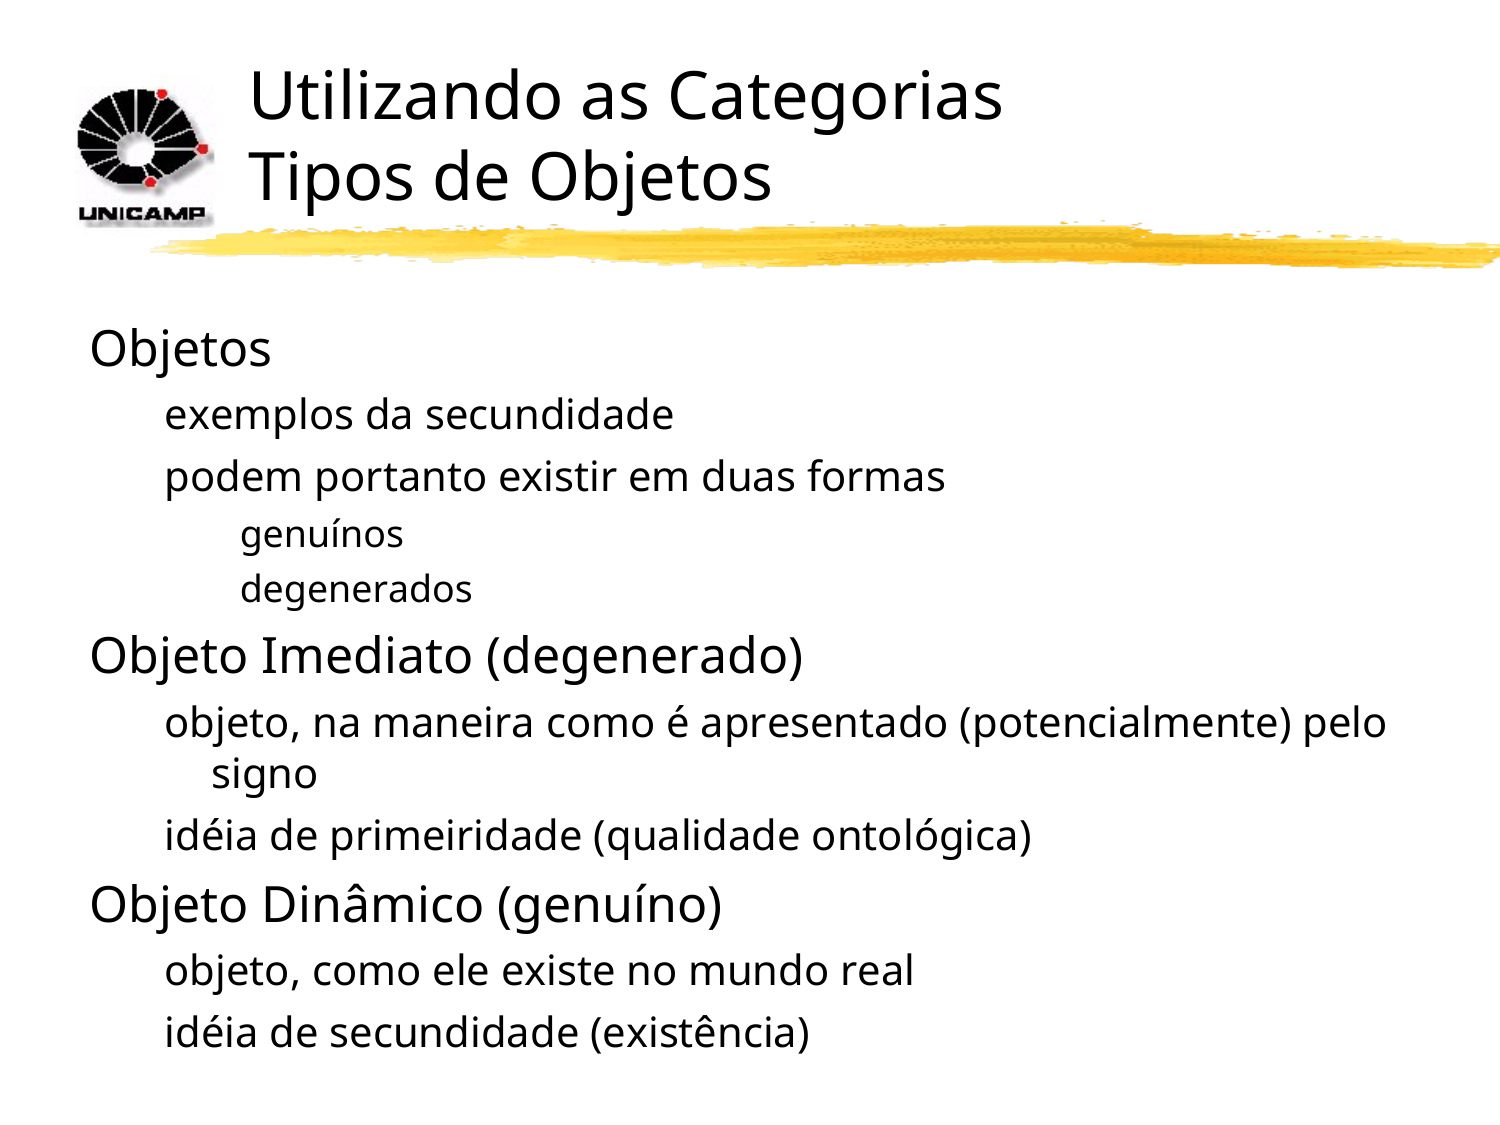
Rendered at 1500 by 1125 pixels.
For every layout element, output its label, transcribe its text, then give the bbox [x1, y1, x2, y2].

picture [75, 74, 1500, 279]
title Utilizando as Categorias Tipos de Objetos [233, 30, 1434, 225]
list Objetos exemplos da secundidade podem portanto existir em duas formas genuínos degenerados Objeto Imediato (degenerado) objeto, na maneira como é apresentado (potencialmente) pelo signo idéia de primeiridade (qualidade ontológica) Objeto Dinâmico (genuíno) objeto, como ele existe no mundo real idéia de secundidade (existência) [74, 309, 1417, 994]
